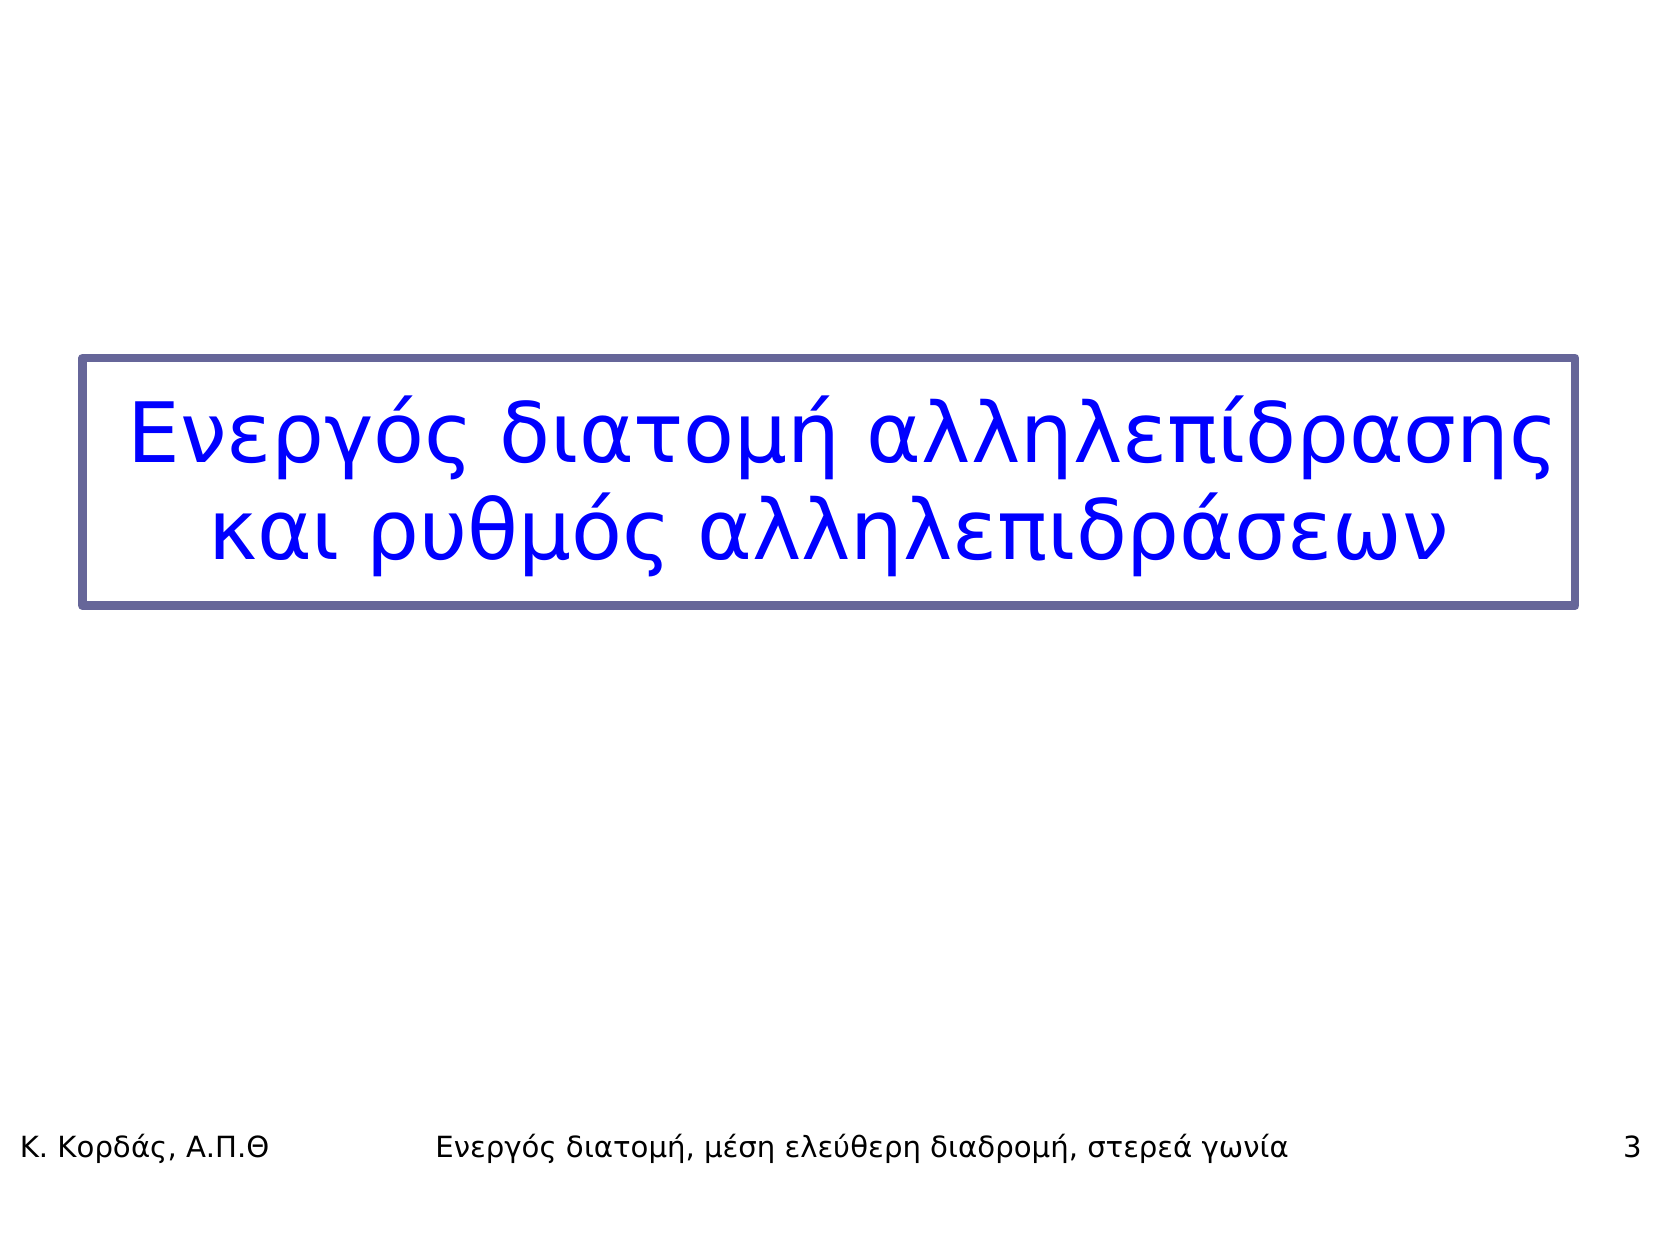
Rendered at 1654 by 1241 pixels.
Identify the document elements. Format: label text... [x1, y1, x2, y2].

title Ενεργός διατομή αλληλεπίδρασης και ρυθμός αλληλεπιδράσεων [82, 357, 1576, 606]
